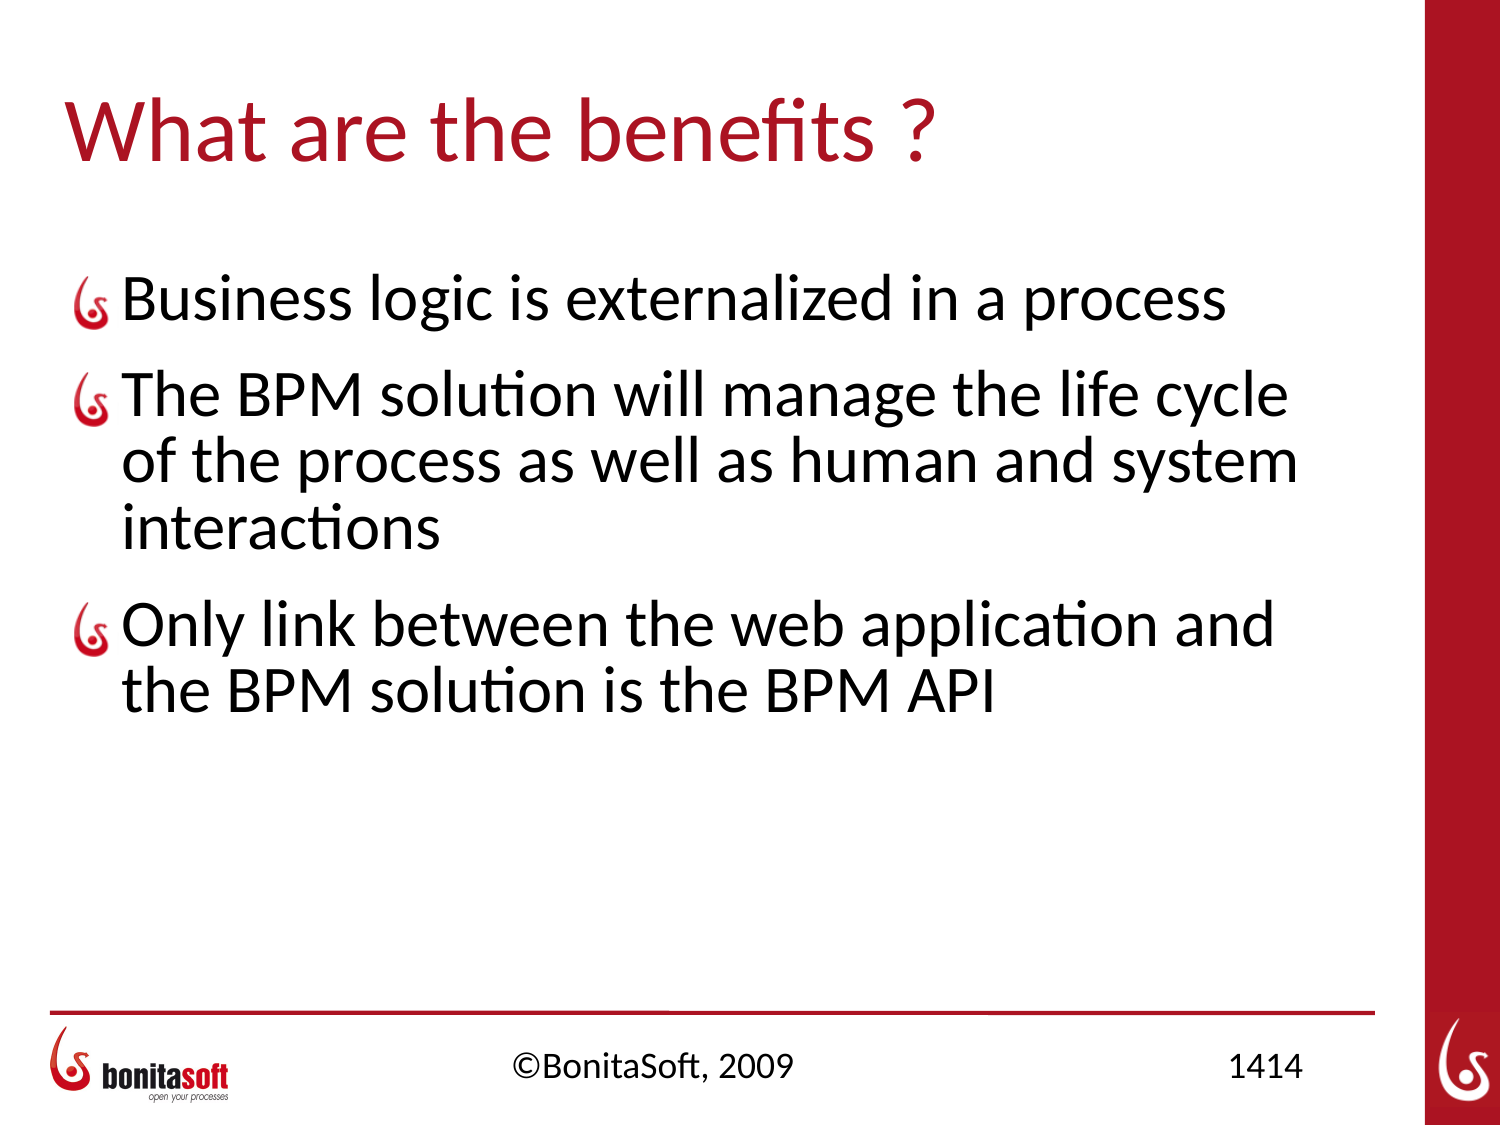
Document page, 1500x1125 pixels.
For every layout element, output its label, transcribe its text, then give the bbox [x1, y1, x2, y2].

list Business logic is externalized in a process The BPM solution will manage the life cycle of the process as well as human and system interactions Only link between the web application and the BPM solution is the BPM API [50, 262, 1375, 1005]
picture [50, 1026, 228, 1103]
title What are the benefits ? [50, 45, 1375, 233]
picture [1430, 1012, 1500, 1107]
slide_number <numéro><numéro> [1212, 1042, 1375, 1103]
footer ©BonitaSoft, 2009 [487, 1042, 1175, 1103]
